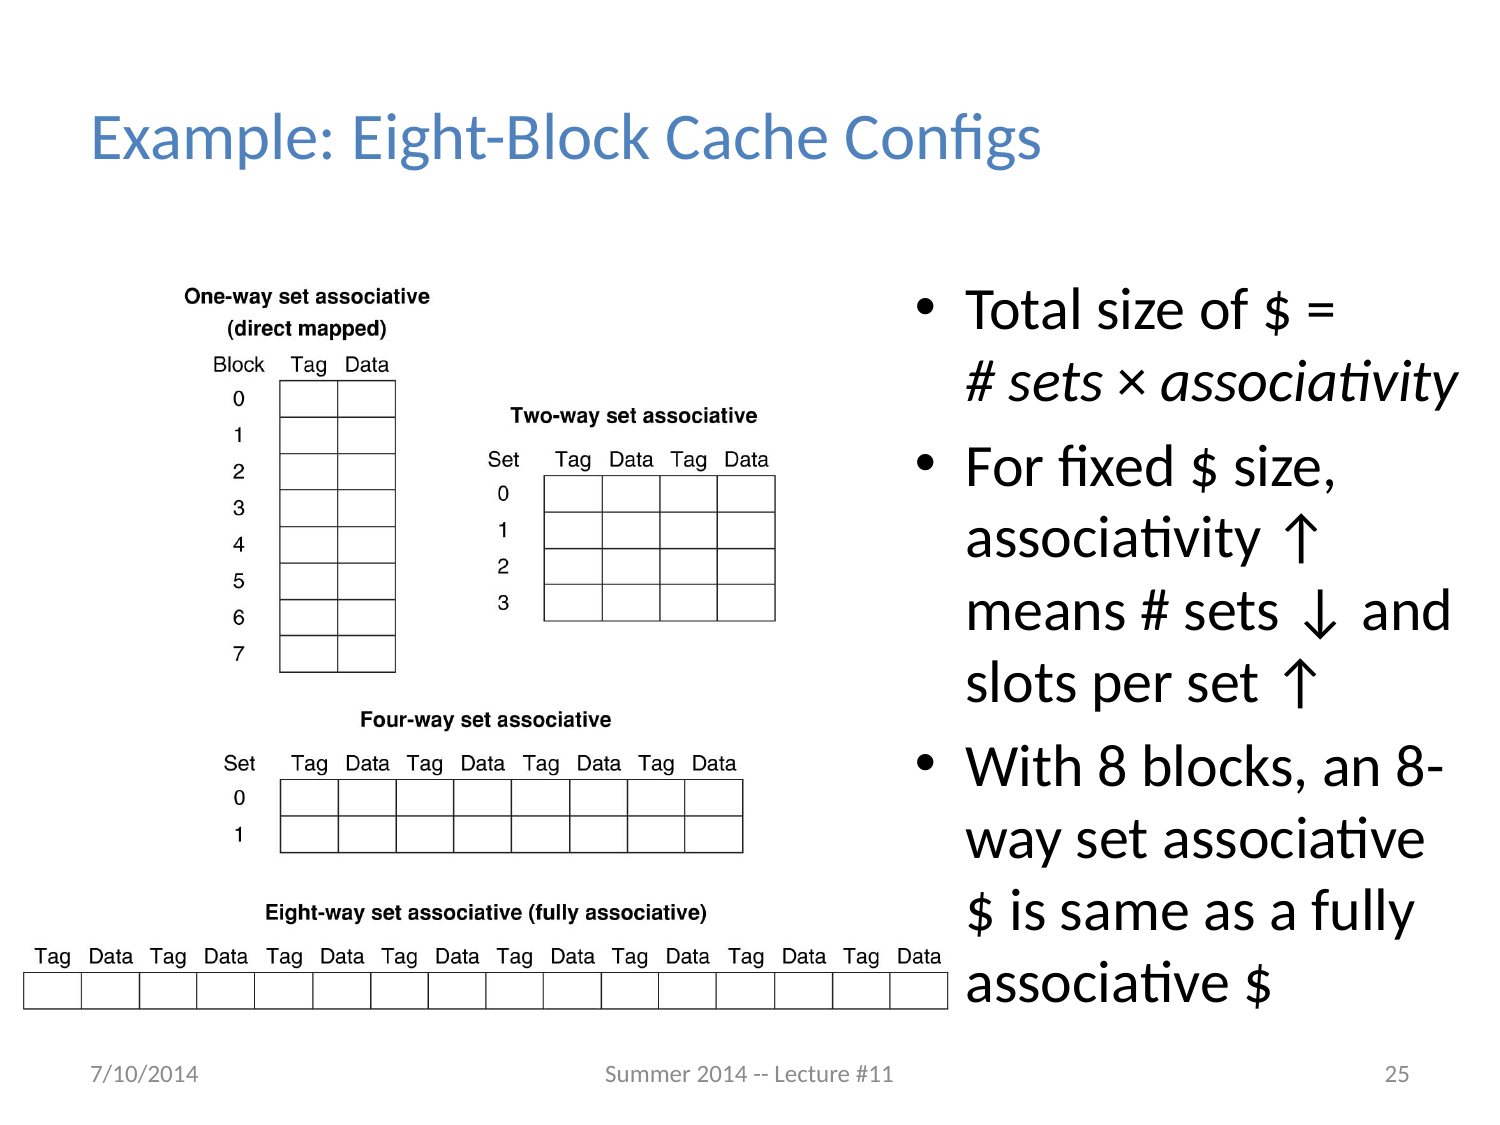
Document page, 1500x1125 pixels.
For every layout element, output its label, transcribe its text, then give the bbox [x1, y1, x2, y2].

slide_number 7/10/2014 [75, 1042, 425, 1103]
title Example: Eight-Block Cache Configs [75, 45, 1425, 233]
slide_number <number> [1074, 1073, 1425, 1103]
picture [15, 284, 899, 1013]
text_box Total size of $ = # sets × associativity For fixed $ size, associativity ↑ means # sets ↓ and slots per set ↑ With 8 blocks, an 8-way set associative $ is same as a fully associative $ [899, 262, 1485, 1073]
footer Summer 2014 -- Lecture #11 [512, 1042, 988, 1103]
